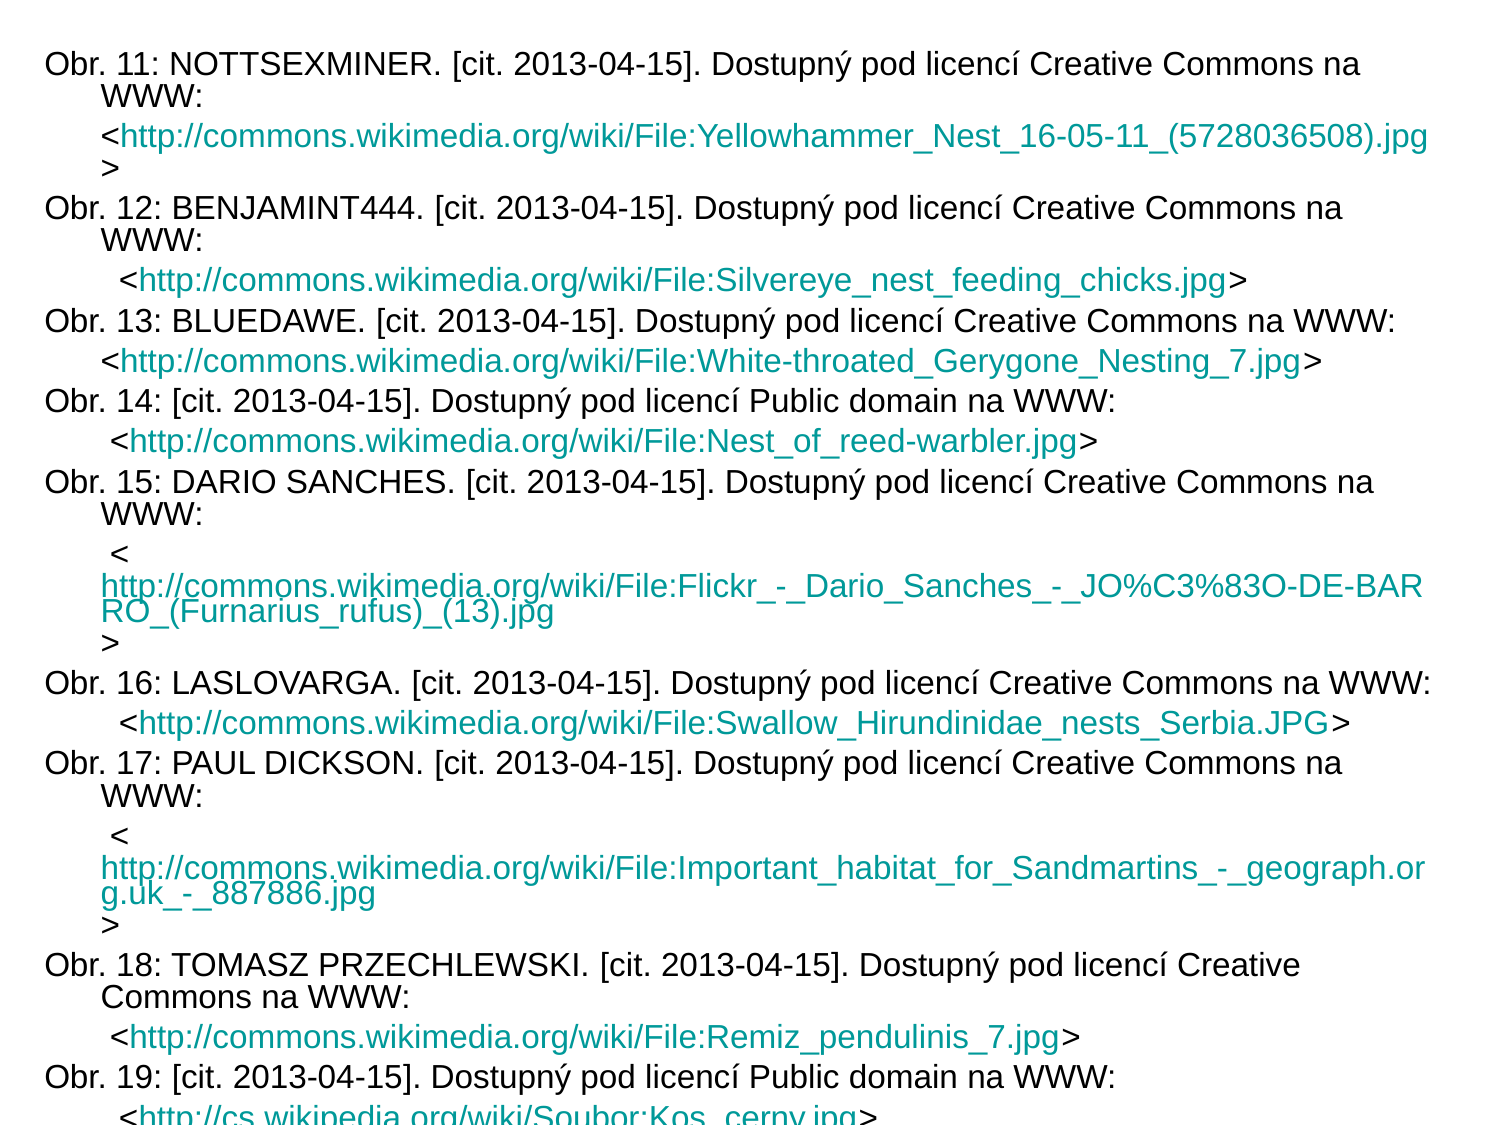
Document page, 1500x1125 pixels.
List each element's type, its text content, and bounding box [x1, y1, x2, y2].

list Obr. 11: NOTTSEXMINER. [cit. 2013-04-15]. Dostupný pod licencí Creative Commons na WWW: <http://commons.wikimedia.org/wiki/File:Yellowhammer_Nest_16-05-11_(5728036508).jpg> Obr. 12: BENJAMINT444. [cit. 2013-04-15]. Dostupný pod licencí Creative Commons na WWW: <http://commons.wikimedia.org/wiki/File:Silvereye_nest_feeding_chicks.jpg> Obr. 13: BLUEDAWE. [cit. 2013-04-15]. Dostupný pod licencí Creative Commons na WWW: <http://commons.wikimedia.org/wiki/File:White-throated_Gerygone_Nesting_7.jpg> Obr. 14: [cit. 2013-04-15]. Dostupný pod licencí Public domain na WWW: <http://commons.wikimedia.org/wiki/File:Nest_of_reed-warbler.jpg> Obr. 15: DARIO SANCHES. [cit. 2013-04-15]. Dostupný pod licencí Creative Commons na WWW: <http://commons.wikimedia.org/wiki/File:Flickr_-_Dario_Sanches_-_JO%C3%83O-DE-BARRO_(Furnarius_rufus)_(13).jpg> Obr. 16: LASLOVARGA. [cit. 2013-04-15]. Dostupný pod licencí Creative Commons na WWW: <http://commons.wikimedia.org/wiki/File:Swallow_Hirundinidae_nests_Serbia.JPG> Obr. 17: PAUL DICKSON. [cit. 2013-04-15]. Dostupný pod licencí Creative Commons na WWW: <http://commons.wikimedia.org/wiki/File:Important_habitat_for_Sandmartins_-_geograph.org.uk_-_887886.jpg> Obr. 18: TOMASZ PRZECHLEWSKI. [cit. 2013-04-15]. Dostupný pod licencí Creative Commons na WWW: <http://commons.wikimedia.org/wiki/File:Remiz_pendulinis_7.jpg> Obr. 19: [cit. 2013-04-15]. Dostupný pod licencí Public domain na WWW: <http://cs.wikipedia.org/wiki/Soubor:Kos_cerny.jpg> Obr. 20: DARKONE. [cit. 2013-04-15]. Dostupný pod licencí Creative Commons na WWW: <http://cs.wikipedia.org/wiki/Soubor:Turdus_merula_female_(d1).jpg> [29, 42, 1459, 1125]
